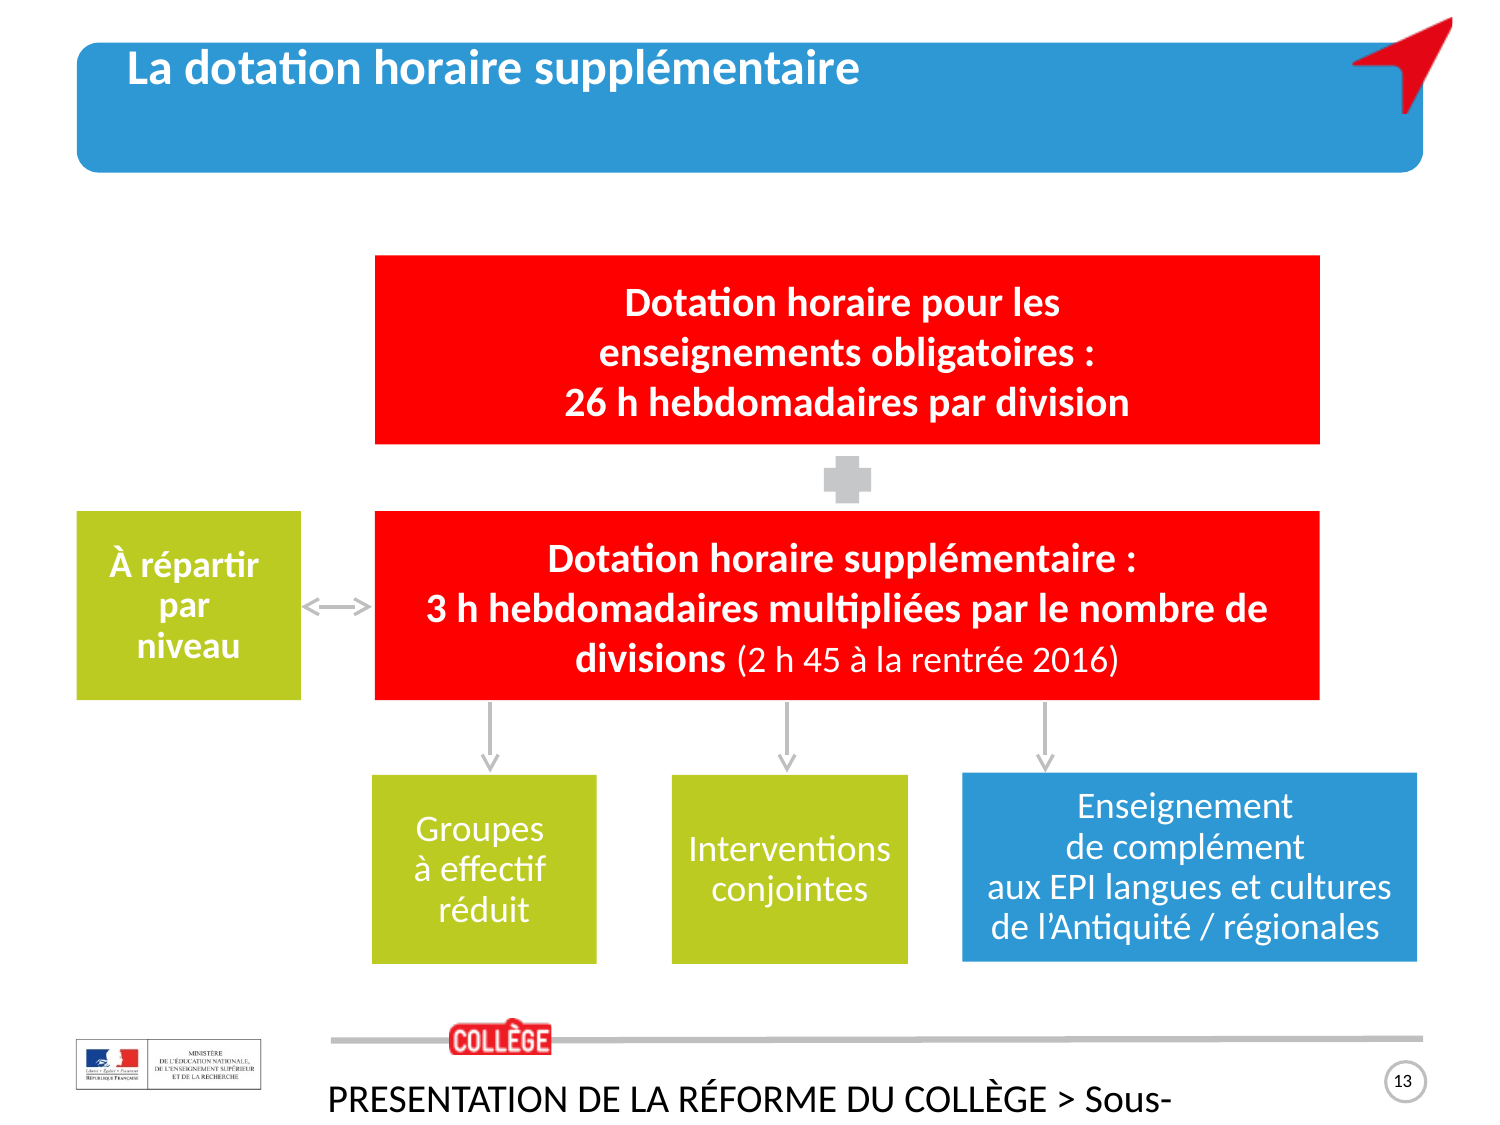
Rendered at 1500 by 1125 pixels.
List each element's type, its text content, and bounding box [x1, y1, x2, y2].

text_box Groupes à effectif réduit [372, 774, 597, 964]
picture [74, 1037, 263, 1091]
text_box [823, 456, 872, 504]
text_box Enseignement de complément aux EPI langues et cultures de l’Antiquité / régionales [962, 772, 1418, 962]
text_box Interventions conjointes [671, 774, 908, 964]
title La dotation horaire supplémentaire [112, 26, 1424, 181]
text_box Dotation horaire pour les enseignements obligatoires : 26 h hebdomadaires par division [375, 255, 1320, 445]
text_box À répartir par niveau [76, 511, 301, 701]
text_box Dotation horaire supplémentaire : 3 h hebdomadaires multipliées par le nombre de divisions (2 h 45 à la rentrée 2016) [374, 511, 1320, 701]
